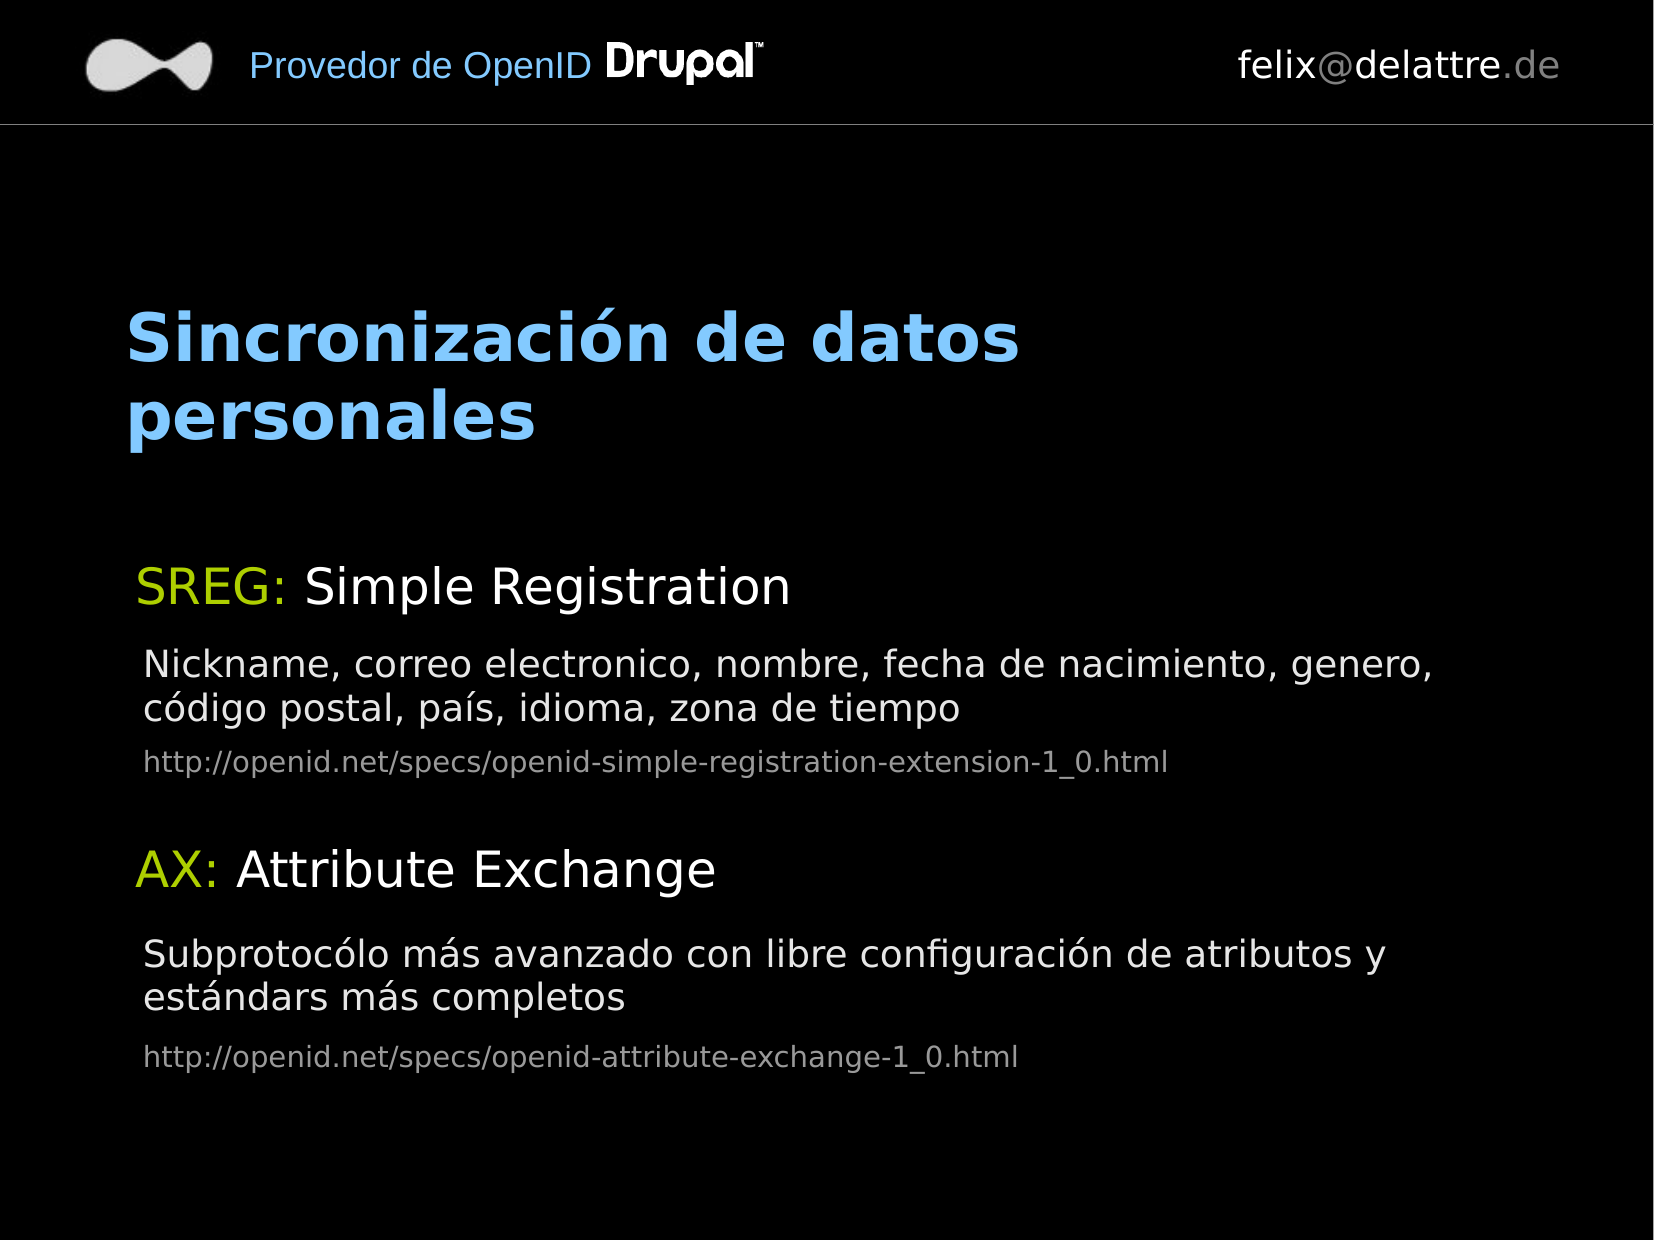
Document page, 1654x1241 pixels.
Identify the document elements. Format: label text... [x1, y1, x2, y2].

text_box http://openid.net/specs/openid-simple-registration-extension-1_0.html [128, 737, 1365, 787]
text_box AX: Attribute Exchange [120, 833, 1565, 908]
text_box Sincronización de datos personales [110, 292, 1412, 463]
text_box Subprotocólo más avanzado con libre configuración de atributos y estándars más completos [128, 924, 1518, 1027]
text_box SREG: Simple Registration [120, 550, 1565, 624]
text_box Nickname, correo electronico, nombre, fecha de nacimiento, genero, código postal, país, idioma, zona de tiempo [128, 635, 1518, 738]
picture [62, 31, 229, 104]
text_box http://openid.net/specs/openid-attribute-exchange-1_0.html [128, 1032, 1365, 1082]
